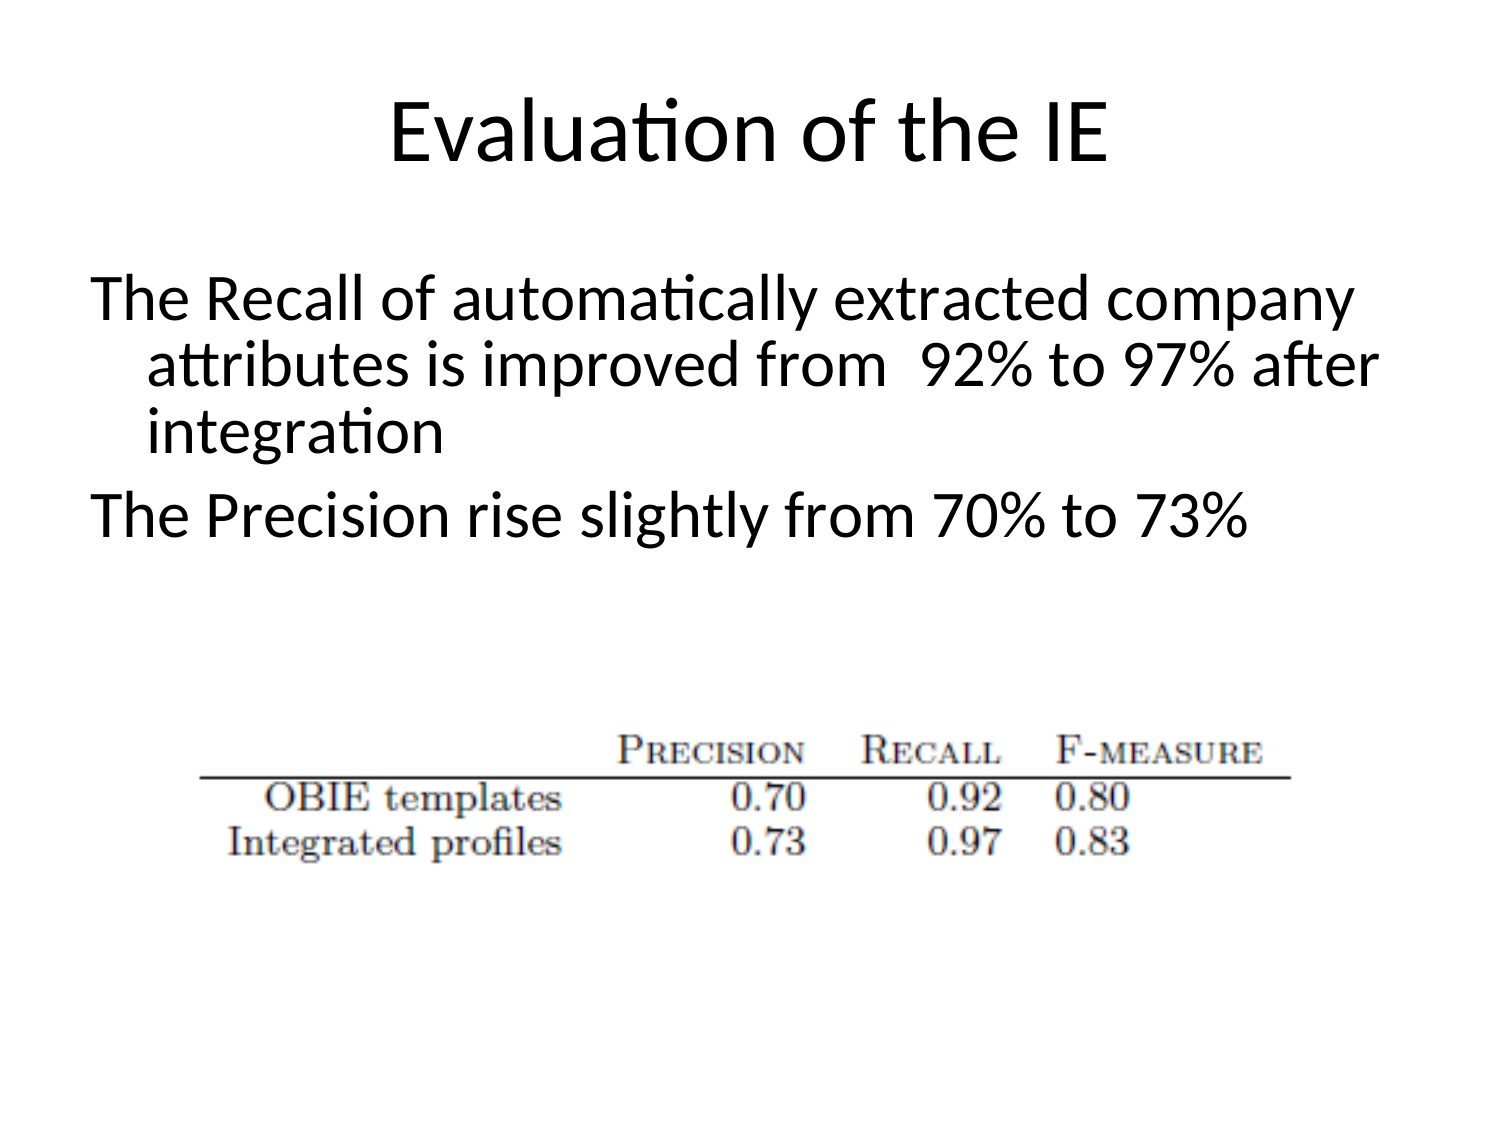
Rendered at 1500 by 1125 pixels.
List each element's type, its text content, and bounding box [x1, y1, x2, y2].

picture [164, 691, 1310, 903]
title Evaluation of the IE [75, 45, 1426, 233]
list The Recall of automatically extracted company attributes is improved from 92% to 97% after integration The Precision rise slightly from 70% to 73% [75, 262, 1426, 1006]
